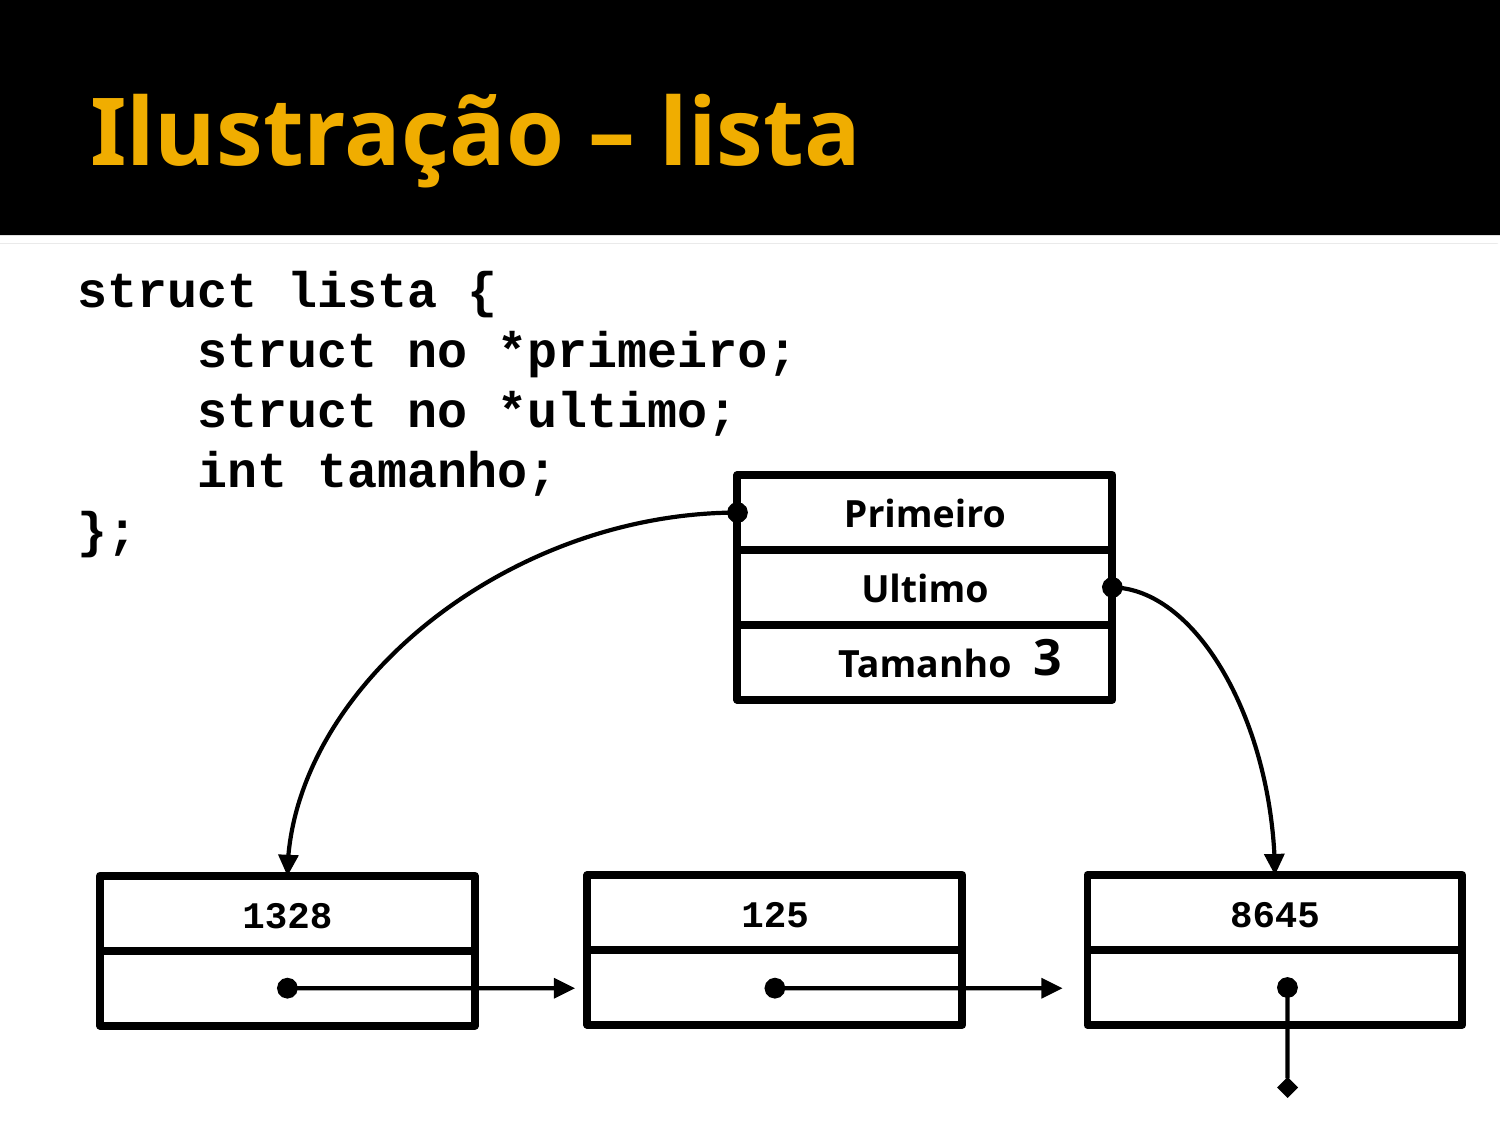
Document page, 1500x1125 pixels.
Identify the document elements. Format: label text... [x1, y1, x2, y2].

text_box 3 [1018, 618, 1077, 694]
text_box 8645 [1087, 874, 1463, 949]
text_box Ultimo [737, 549, 1113, 624]
text_box struct lista { struct no *primeiro; struct no *ultimo; int tamanho; }; [62, 249, 888, 565]
text_box [587, 949, 963, 1025]
text_box [99, 950, 475, 1026]
text_box Tamanho [737, 624, 1113, 700]
text_box 1328 [99, 875, 475, 950]
text_box Primeiro [888, 474, 1113, 549]
text_box 125 [587, 874, 963, 949]
text_box [1087, 949, 1463, 1025]
title Ilustração – lista [75, 25, 1425, 231]
